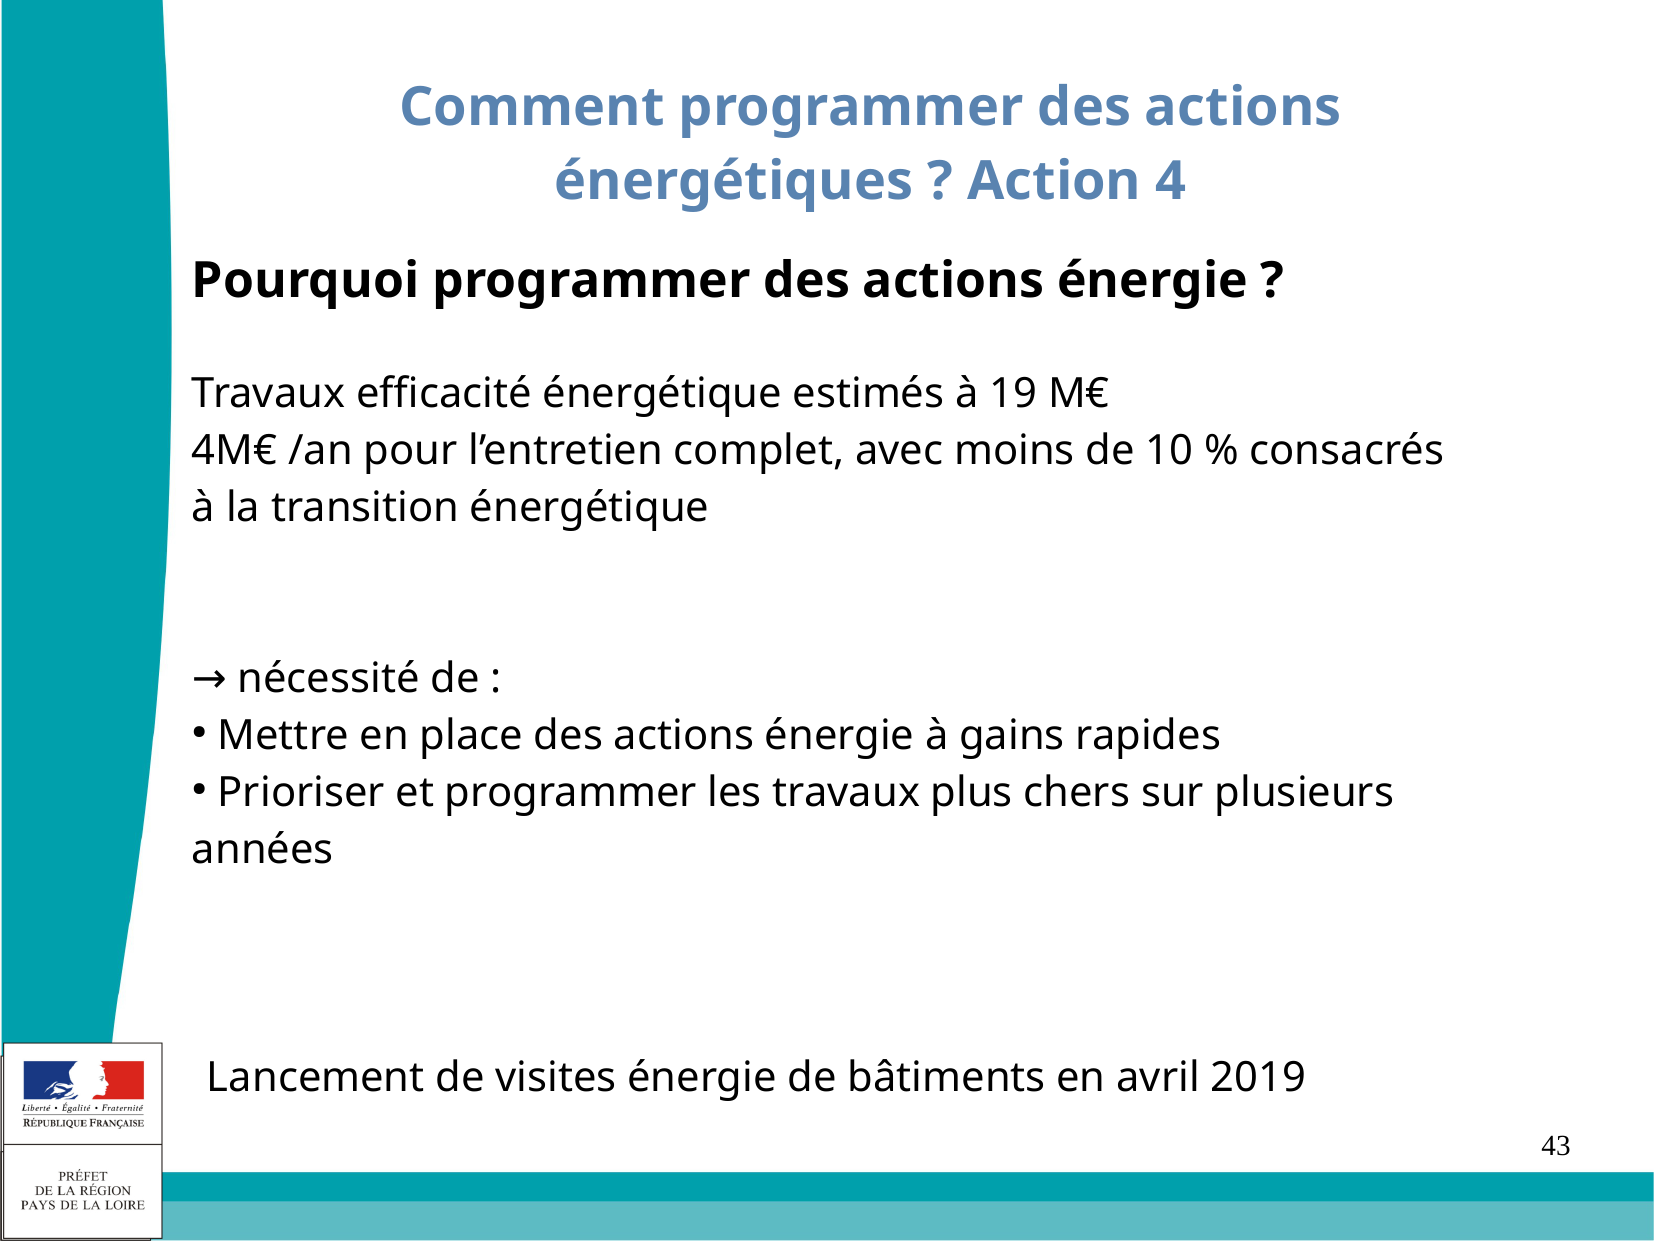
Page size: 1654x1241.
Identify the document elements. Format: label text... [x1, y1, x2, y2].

text_box Pourquoi programmer des actions énergie ? Travaux efficacité énergétique estimés à 19 M€ 4M€ /an pour l’entretien complet, avec moins de 10 % consacrés à la transition énergétique → nécessité de : Mettre en place des actions énergie à gains rapides Prioriser et programmer les travaux plus chers sur plusieurs années Lancement de visites énergie de bâtiments en avril 2019 [177, 236, 1477, 840]
picture [0, 0, 1654, 1241]
text_box Comment programmer des actions énergétiques ? Action 4 [206, 59, 1536, 184]
